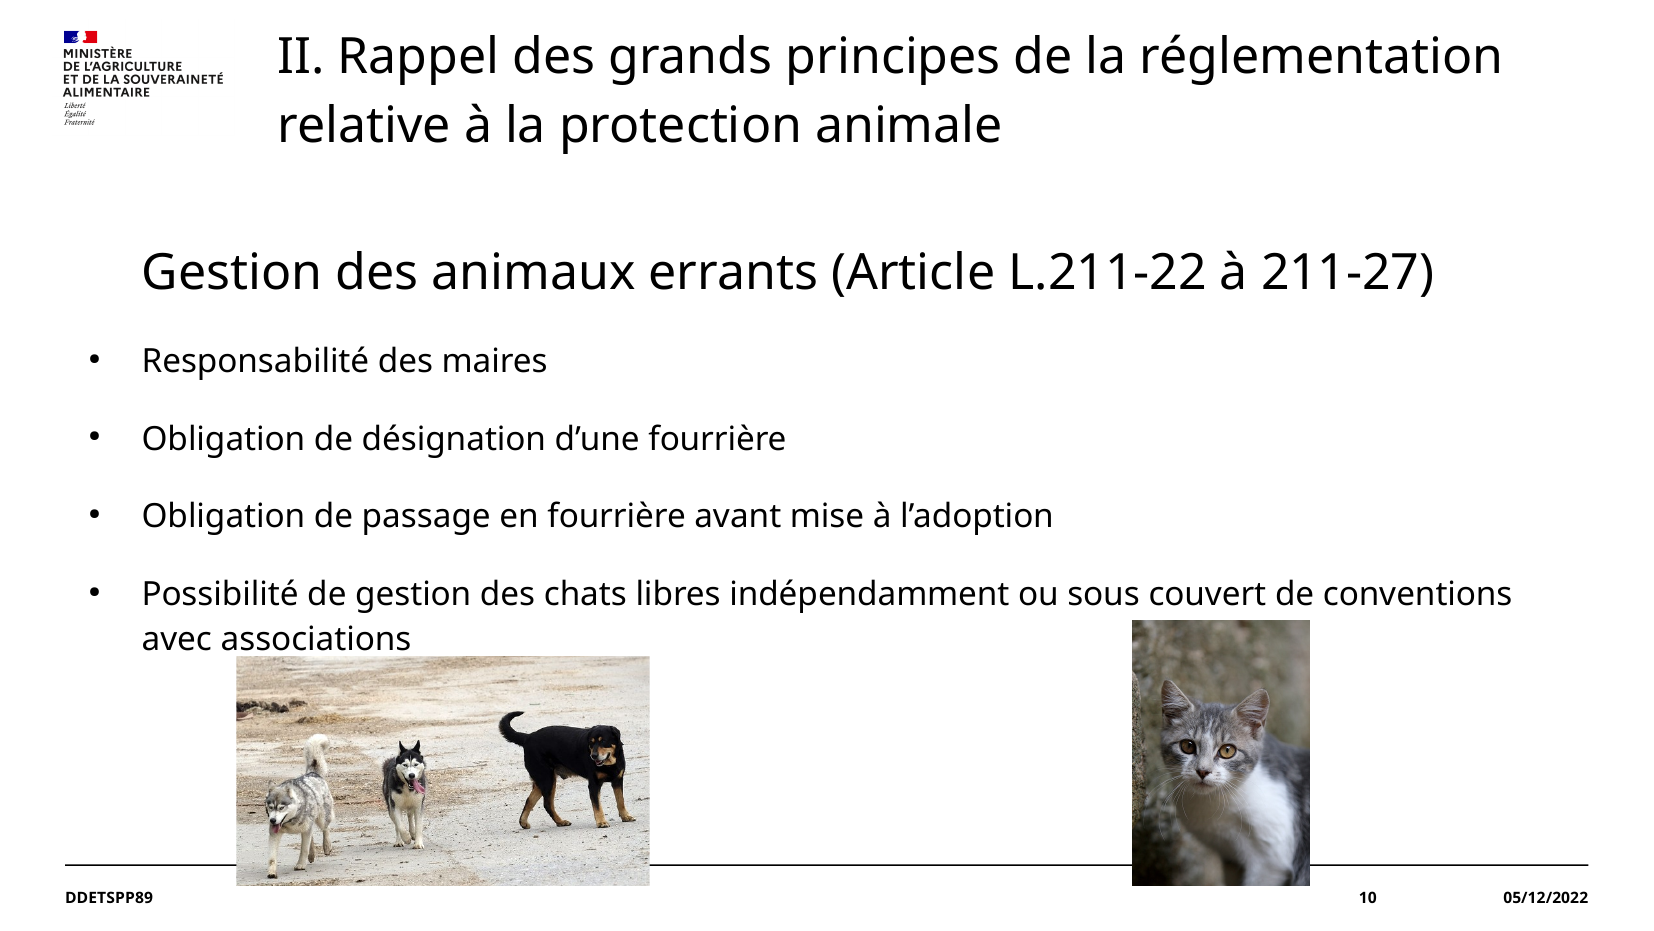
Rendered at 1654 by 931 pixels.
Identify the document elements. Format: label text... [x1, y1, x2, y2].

title II. Rappel des grands principes de la réglementation relative à la protection animale [206, 0, 1654, 178]
picture [1132, 620, 1310, 886]
slide_number 05/12/2022 [1377, 864, 1589, 931]
footer DDETSPP89 [65, 864, 1132, 931]
picture [52, 19, 206, 136]
picture [236, 656, 650, 886]
slide_number 10 [1132, 864, 1377, 931]
list Gestion des animaux errants (Article L.211-22 à 211-27) Responsabilité des maires Obligation de désignation d’une fourrière Obligation de passage en fourrière avant mise à l’adoption Possibilité de gestion des chats libres indépendamment ou sous couvert de conventions avec associations [70, 236, 1548, 768]
